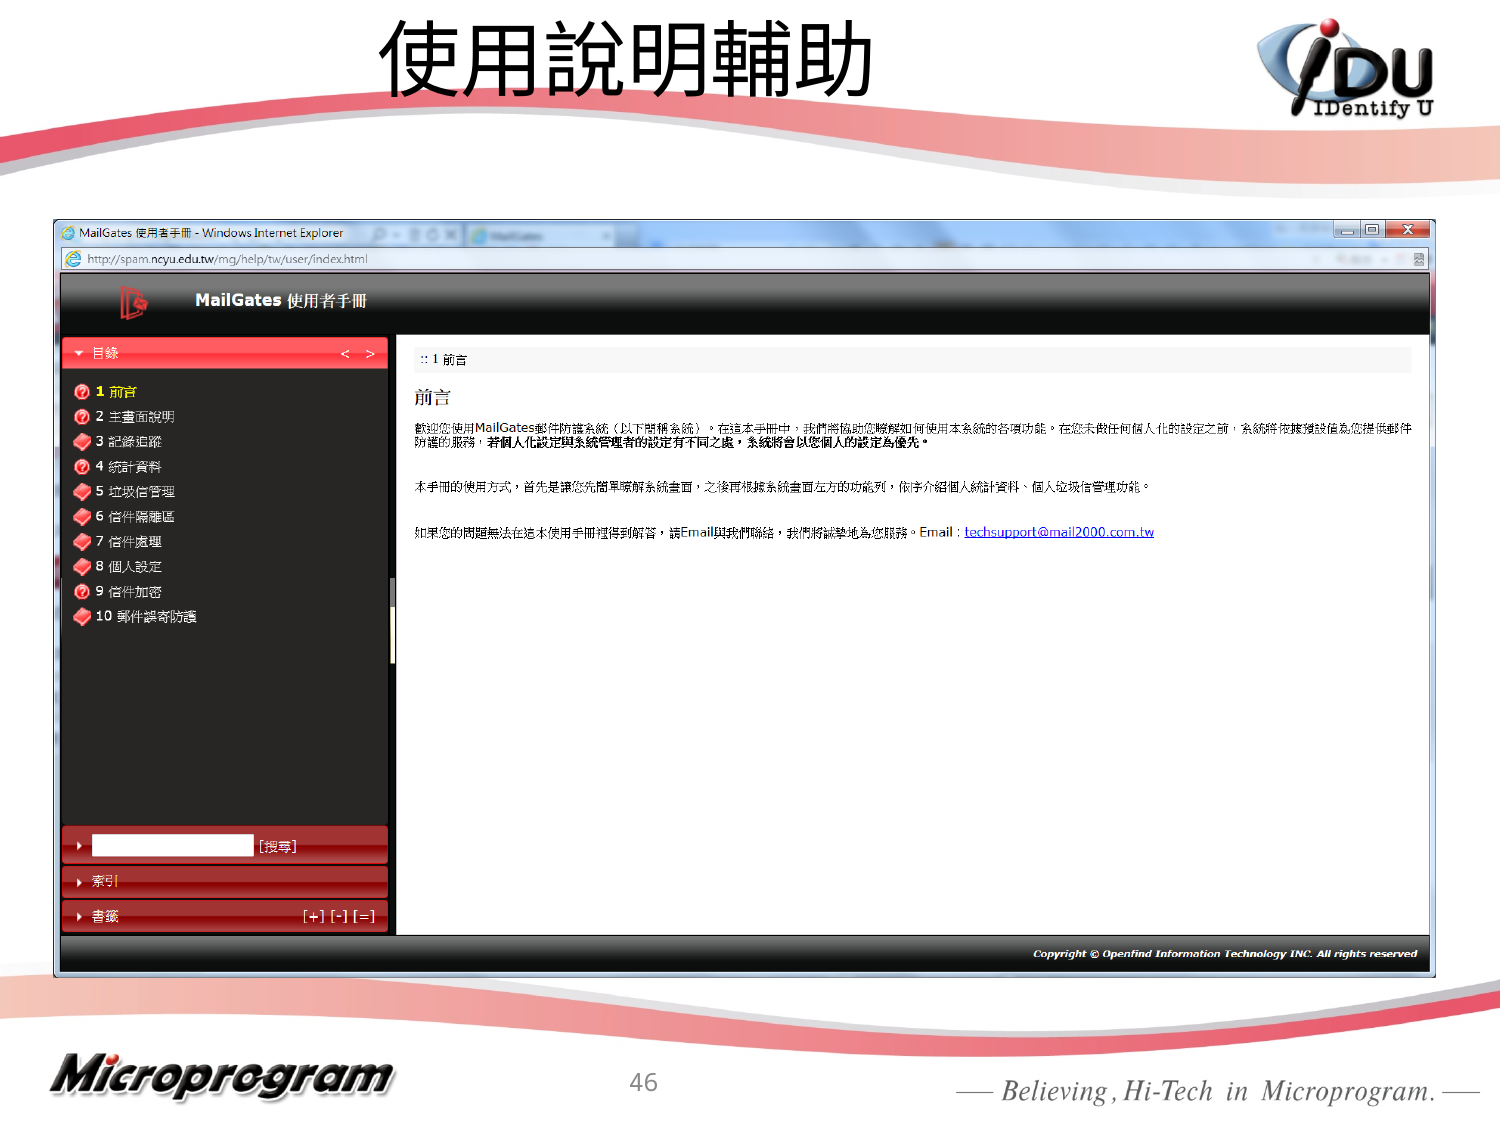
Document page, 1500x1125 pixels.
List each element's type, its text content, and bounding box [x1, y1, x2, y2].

title 使用說明輔助 [29, 0, 1225, 106]
picture [53, 220, 1436, 978]
text_box [468, 1053, 819, 1114]
